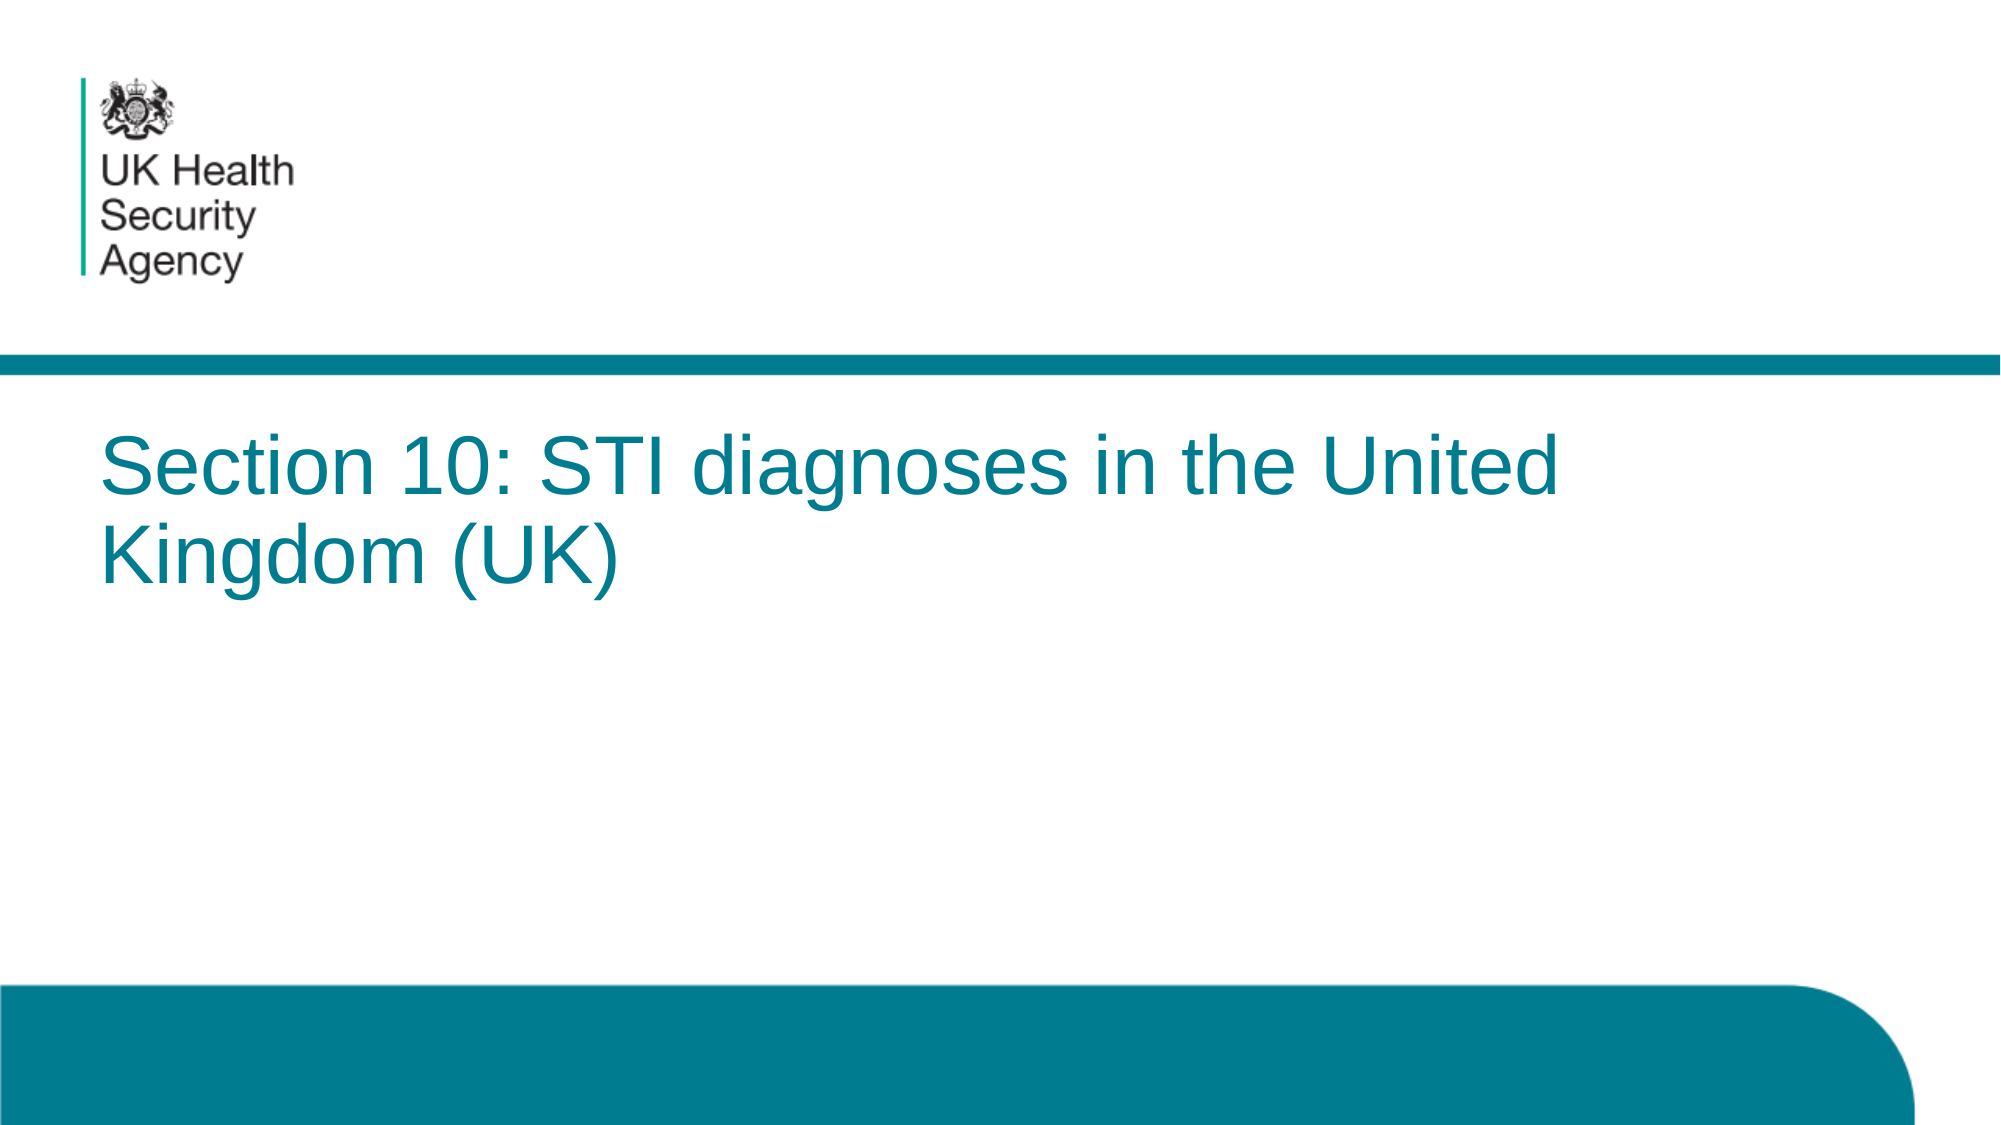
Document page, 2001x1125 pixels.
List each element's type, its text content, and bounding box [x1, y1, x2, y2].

title Section 10: STI diagnoses in the United Kingdom (UK) [84, 414, 1804, 807]
